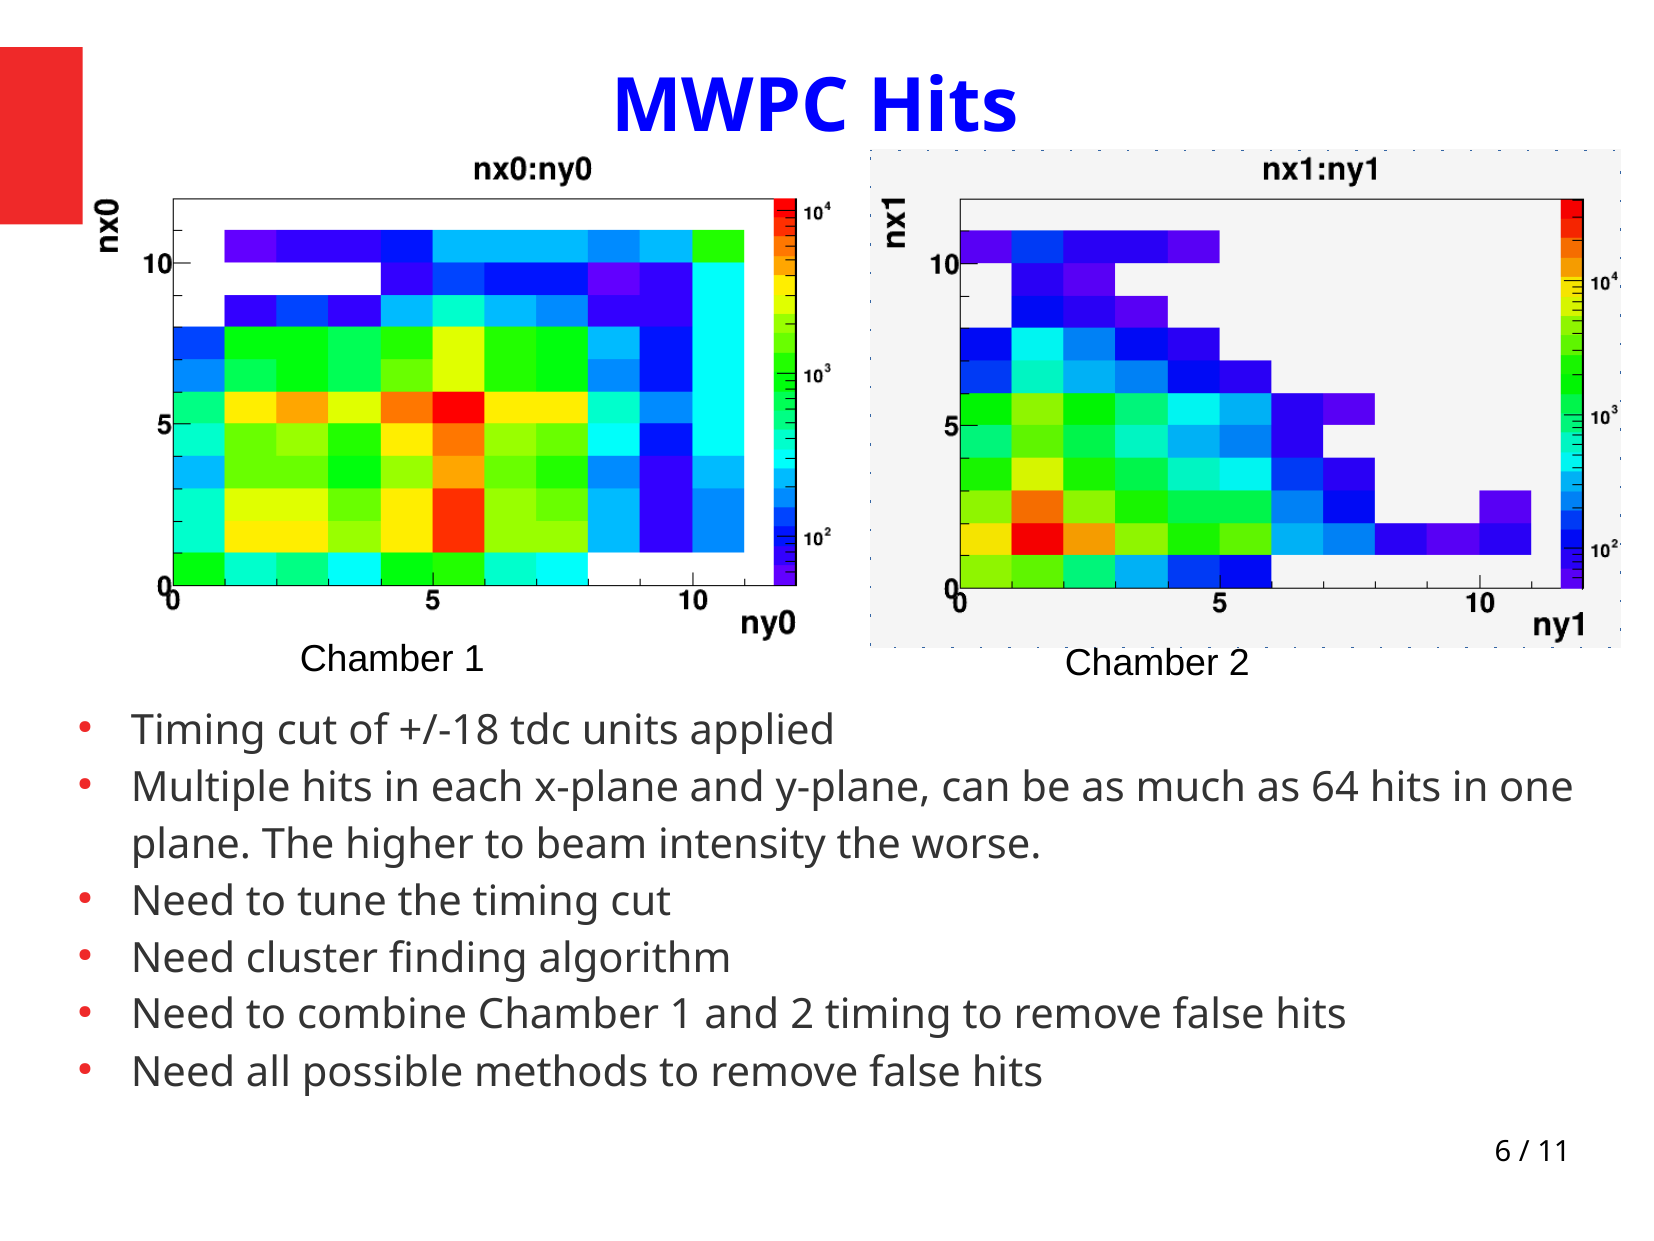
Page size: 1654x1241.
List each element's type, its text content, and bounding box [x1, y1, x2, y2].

text_box Chamber 2 [1050, 633, 1456, 691]
text_box Chamber 1 [285, 630, 691, 687]
title MWPC Hits [88, 51, 1542, 154]
picture [83, 149, 834, 646]
list Timing cut of +/-18 tdc units applied Multiple hits in each x-plane and y-plane, can be as much as 64 hits in one plane. The higher to beam intensity the worse. Need to tune the timing cut Need cluster finding algorithm Need to combine Chamber 1 and 2 timing to remove false hits Need all possible methods to remove false hits [60, 699, 1591, 1186]
picture [870, 149, 1621, 648]
